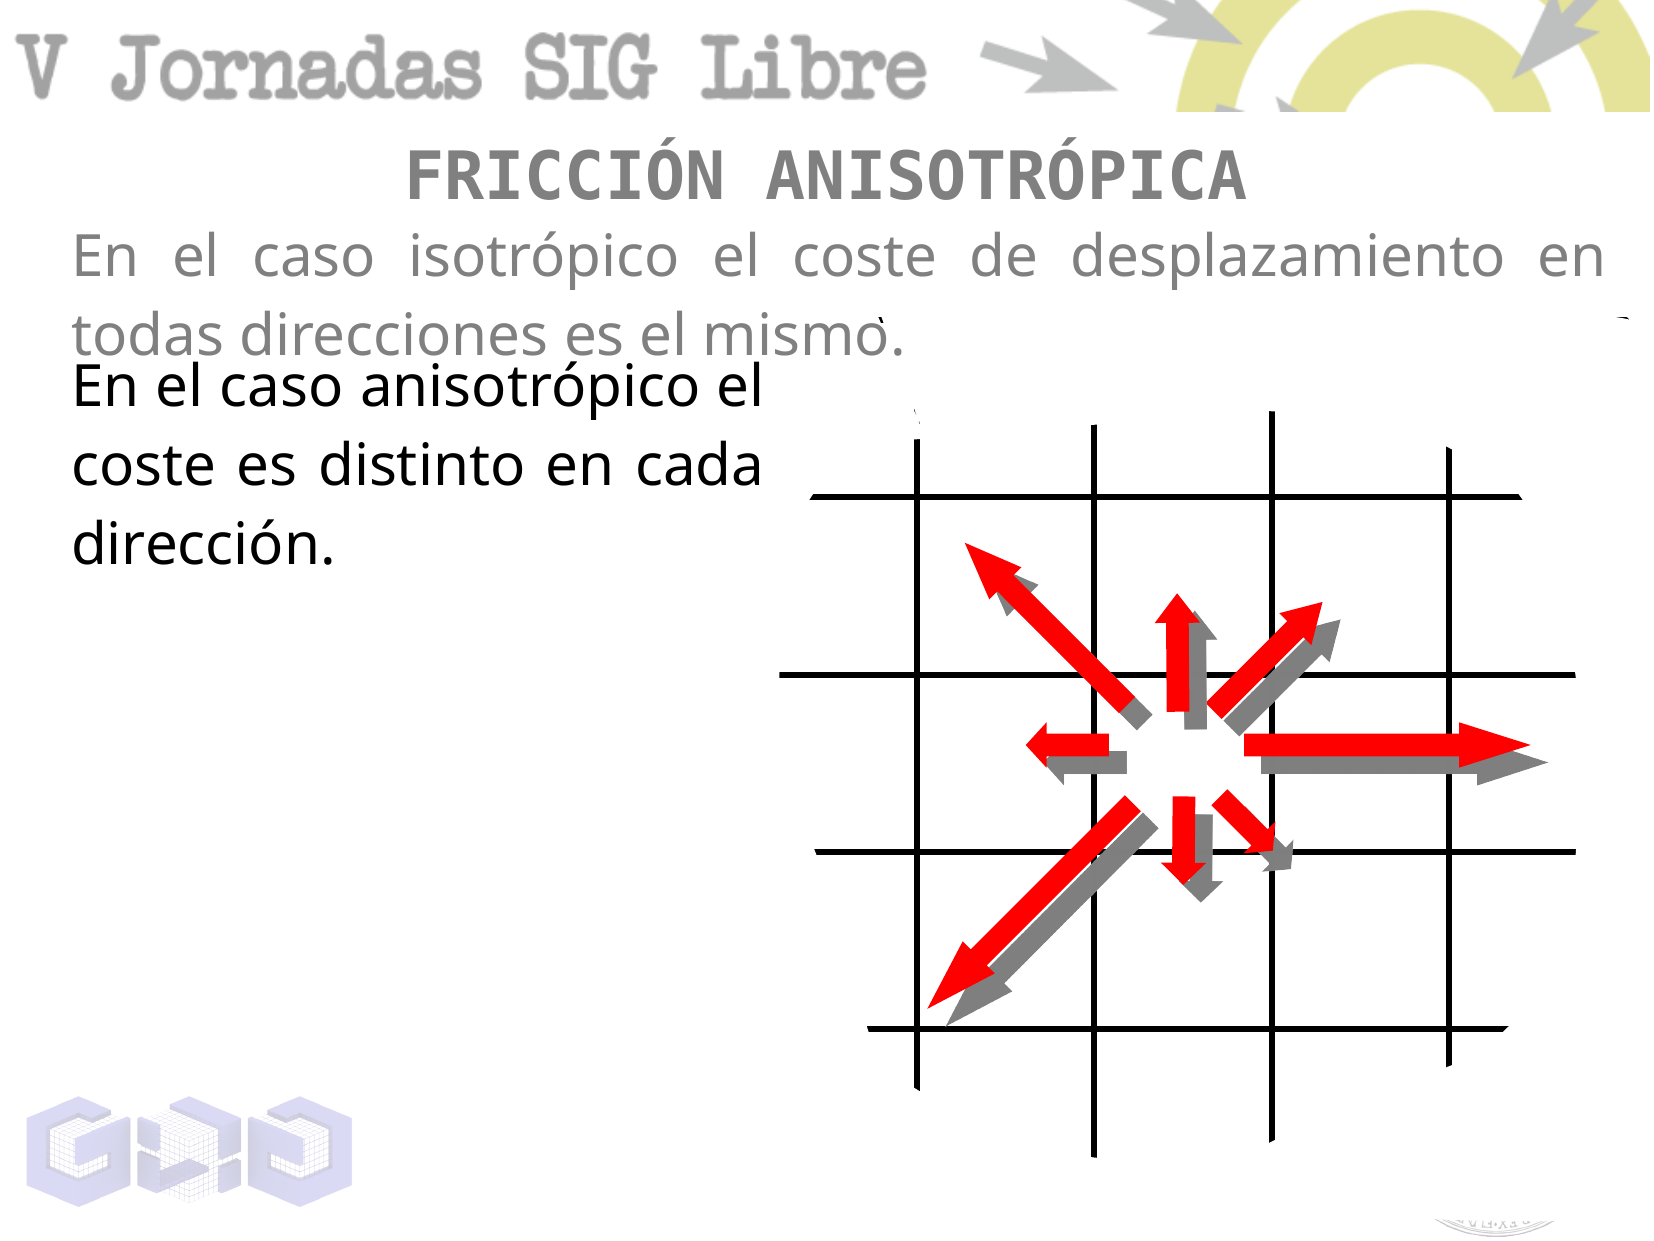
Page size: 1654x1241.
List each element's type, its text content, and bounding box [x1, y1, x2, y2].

text_box En el caso anisotrópico el coste es distinto en cada dirección. [56, 336, 779, 784]
text_box En el caso isotrópico el coste de desplazamiento en todas direcciones es el mismo. [56, 206, 1622, 654]
text_box [1160, 796, 1207, 885]
text_box [1205, 654, 1287, 719]
text_box [1166, 654, 1190, 712]
text_box [1025, 722, 1109, 768]
text_box [927, 795, 1141, 1009]
text_box FRICCIÓN ANISOTRÓPICA [0, 129, 1654, 223]
text_box [549, 318, 1648, 1227]
text_box Comparación con camino isotrópico. [0, 0, 1650, 112]
text_box [1059, 654, 1136, 714]
text_box [1244, 722, 1531, 768]
